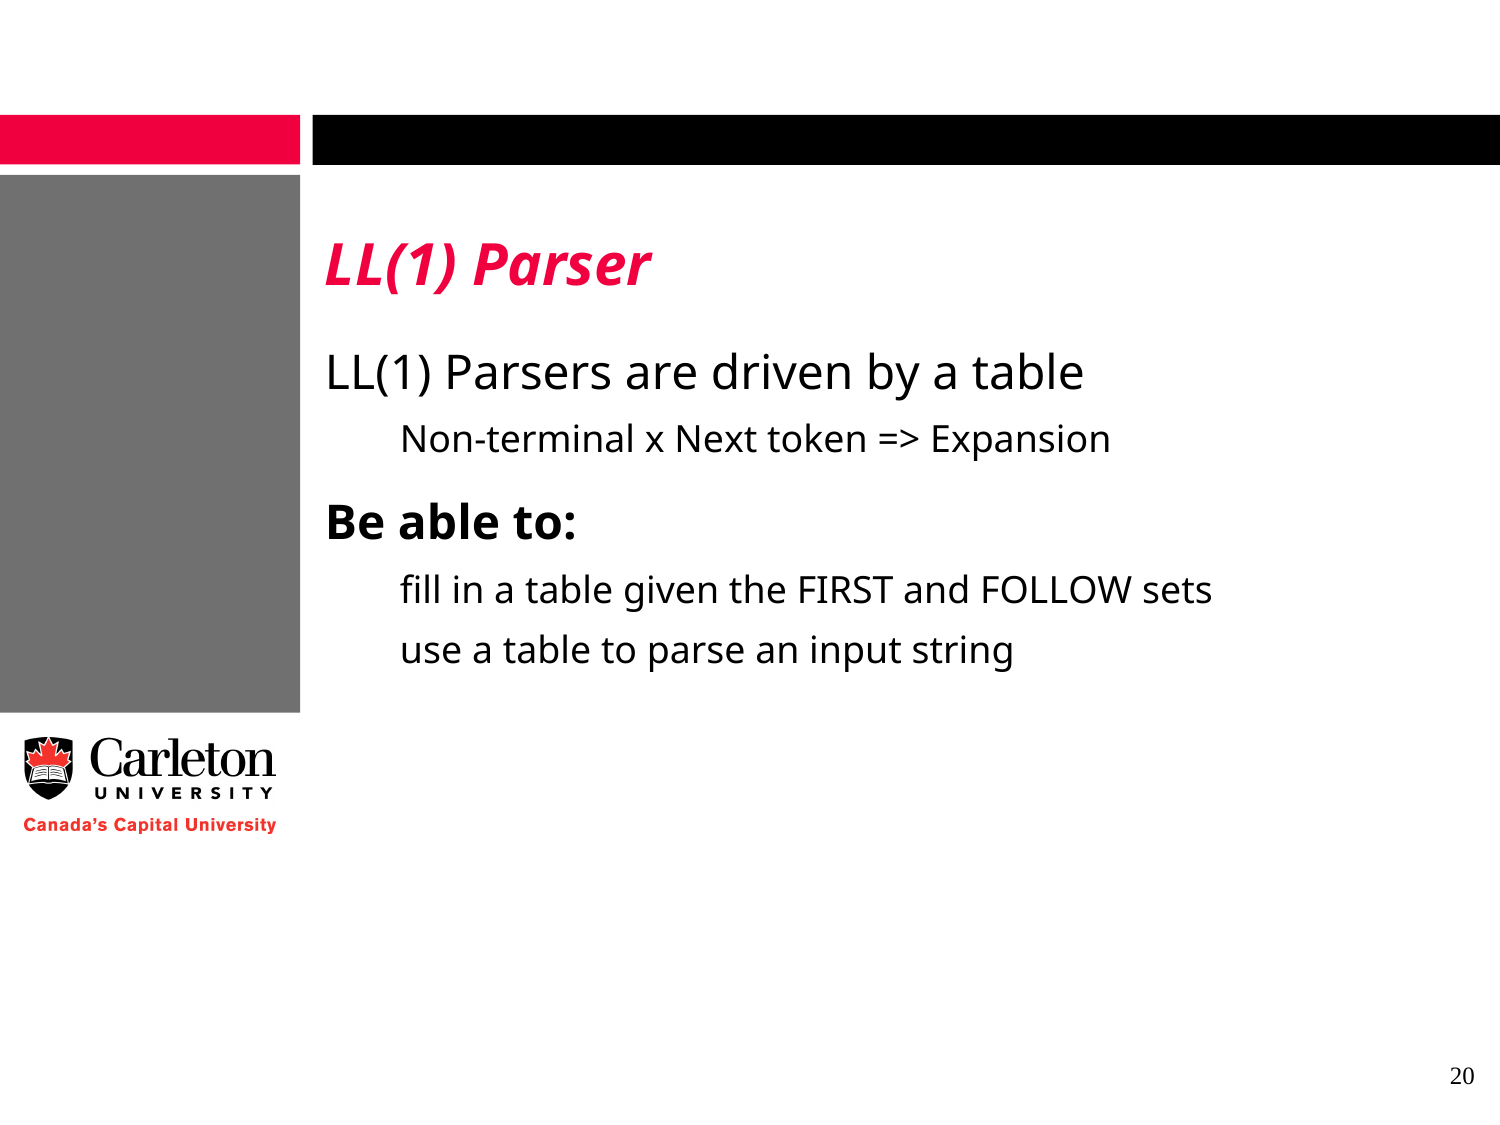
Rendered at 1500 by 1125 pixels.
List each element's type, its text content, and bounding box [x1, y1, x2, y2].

picture [24, 737, 276, 834]
title LL(1) Parser [324, 194, 1450, 324]
list LL(1) Parsers are driven by a table Non-terminal x Next token => Expansion Be able to: fill in a table given the FIRST and FOLLOW sets use a table to parse an input string [324, 324, 1450, 1036]
